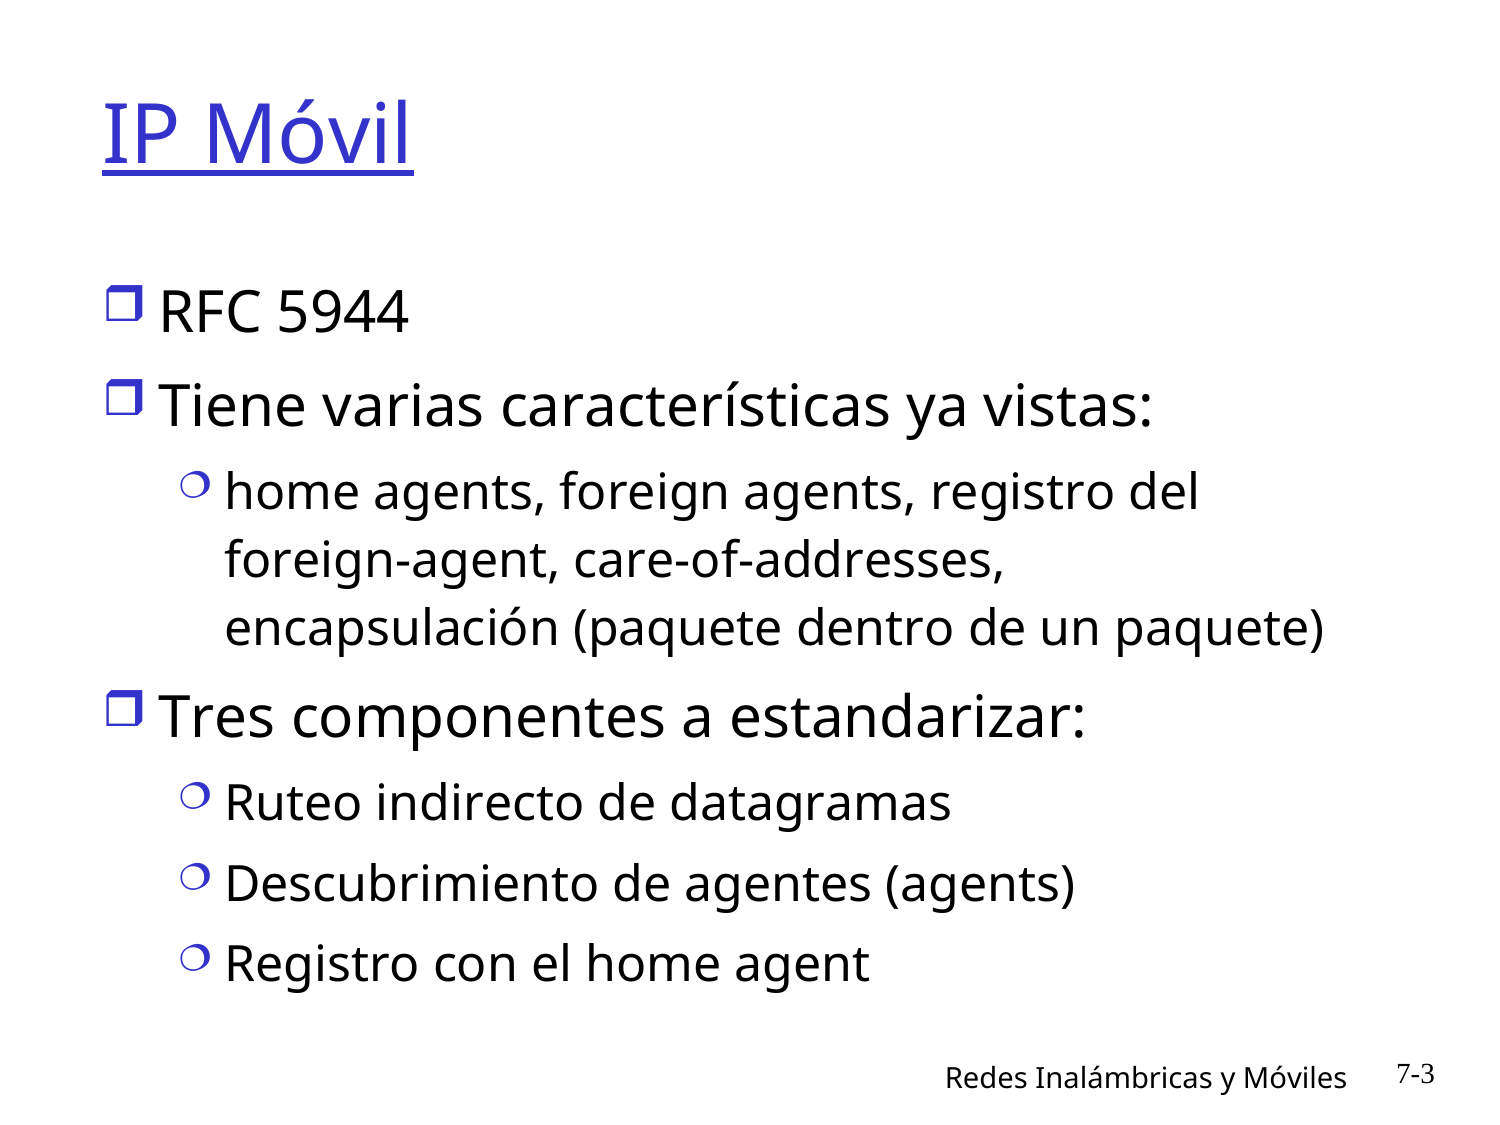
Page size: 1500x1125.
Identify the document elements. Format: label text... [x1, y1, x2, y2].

title IP Móvil [87, 37, 1363, 225]
list RFC 5944 Tiene varias características ya vistas: home agents, foreign agents, registro del foreign-agent, care-of-addresses, encapsulación (paquete dentro de un paquete) Tres componentes a estandarizar: Ruteo indirecto de datagramas Descubrimiento de agentes (agents) Registro con el home agent [87, 262, 1363, 1042]
